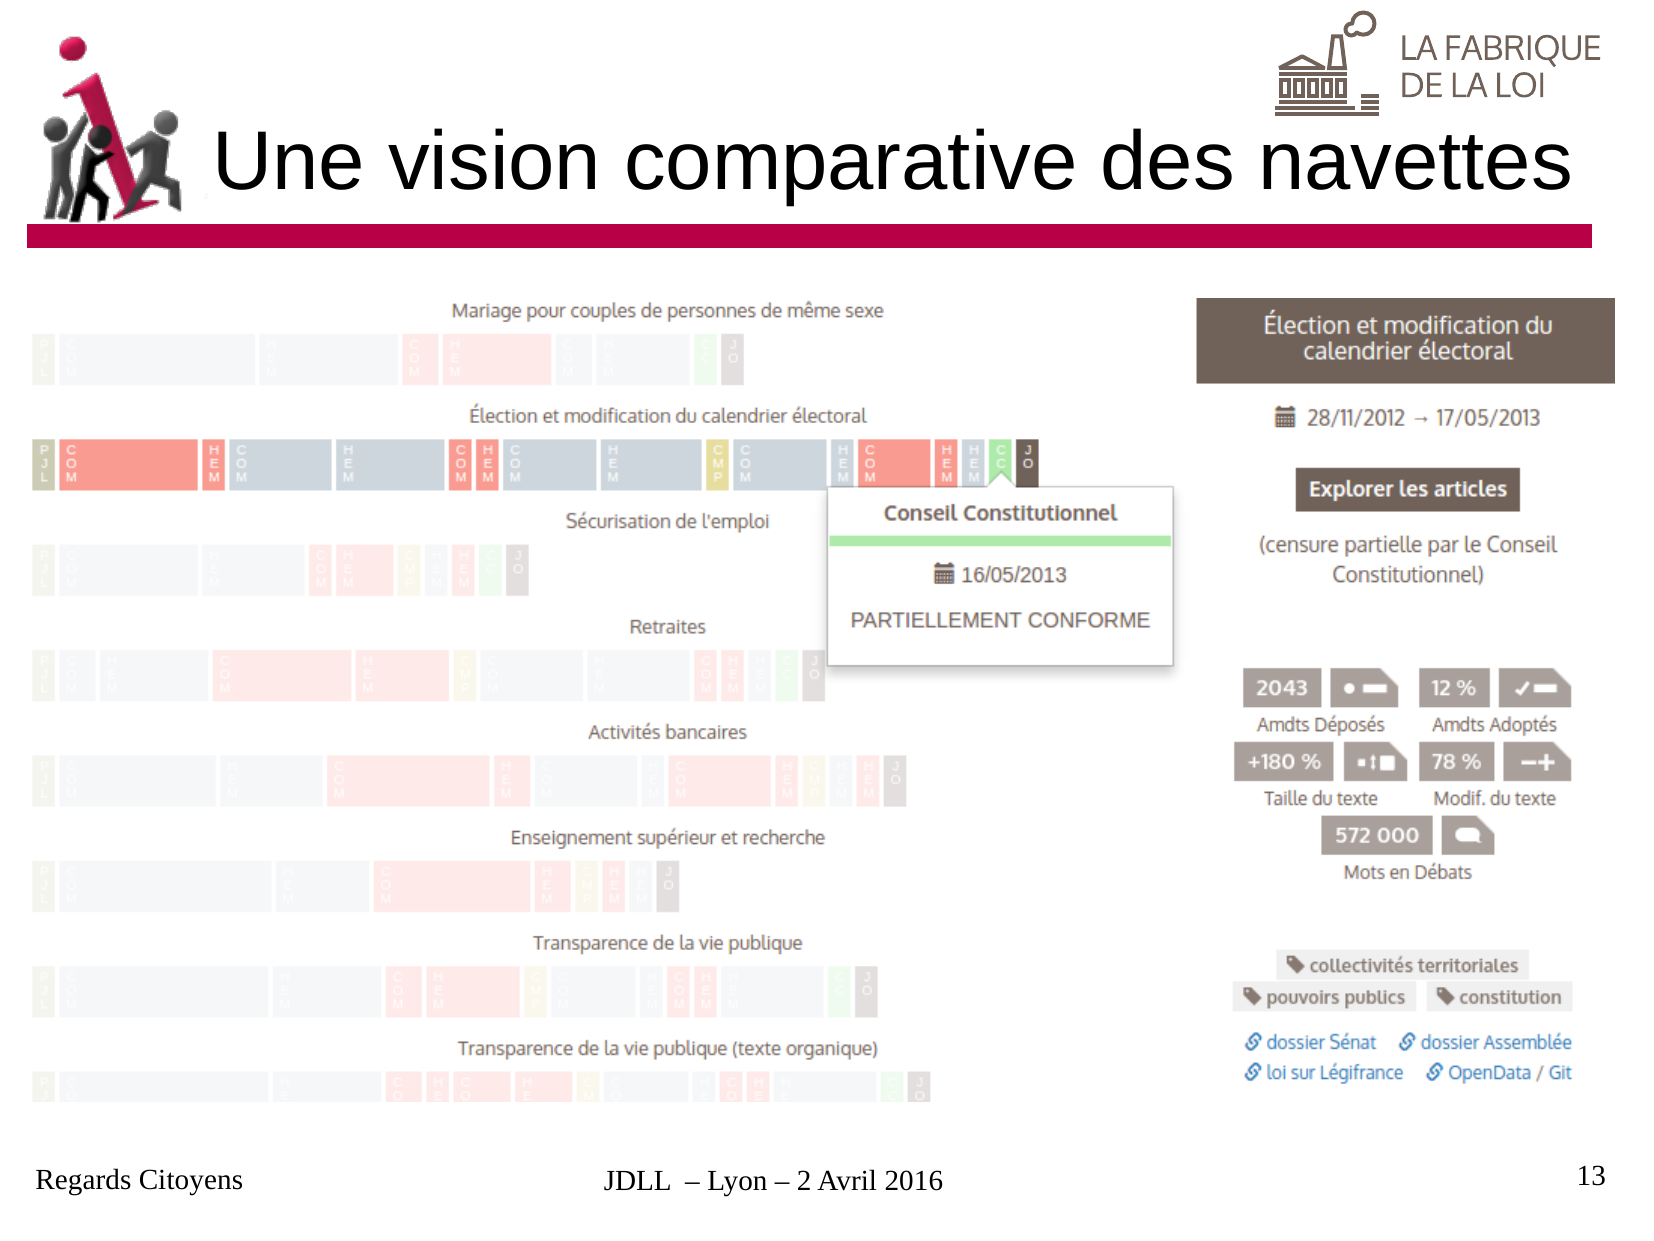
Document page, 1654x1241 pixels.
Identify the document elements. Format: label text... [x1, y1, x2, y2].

title Une vision comparative des navettes [212, 64, 1625, 258]
picture [19, 298, 1615, 1102]
picture [27, 31, 208, 224]
picture [1264, 5, 1654, 127]
